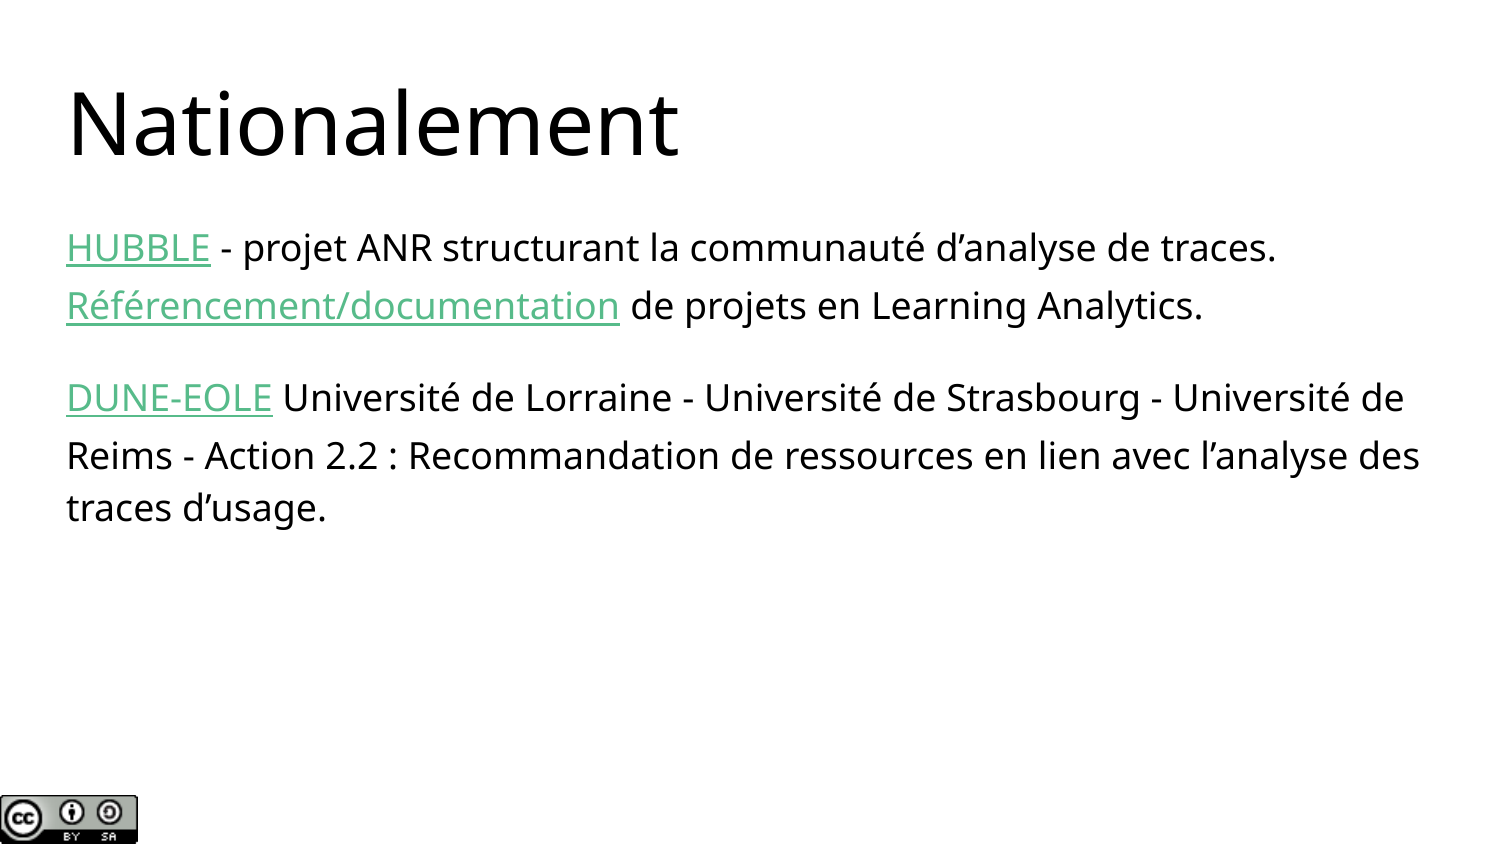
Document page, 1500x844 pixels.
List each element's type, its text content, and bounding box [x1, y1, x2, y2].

picture [0, 795, 138, 844]
list HUBBLE - projet ANR structurant la communauté d’analyse de traces. Référencement/documentation de projets en Learning Analytics. DUNE-EOLE Université de Lorraine - Université de Strasbourg - Université de Reims - Action 2.2 : Recommandation de ressources en lien avec l’analyse des traces d’usage. [51, 200, 1449, 752]
title Nationalement [51, 51, 1449, 189]
